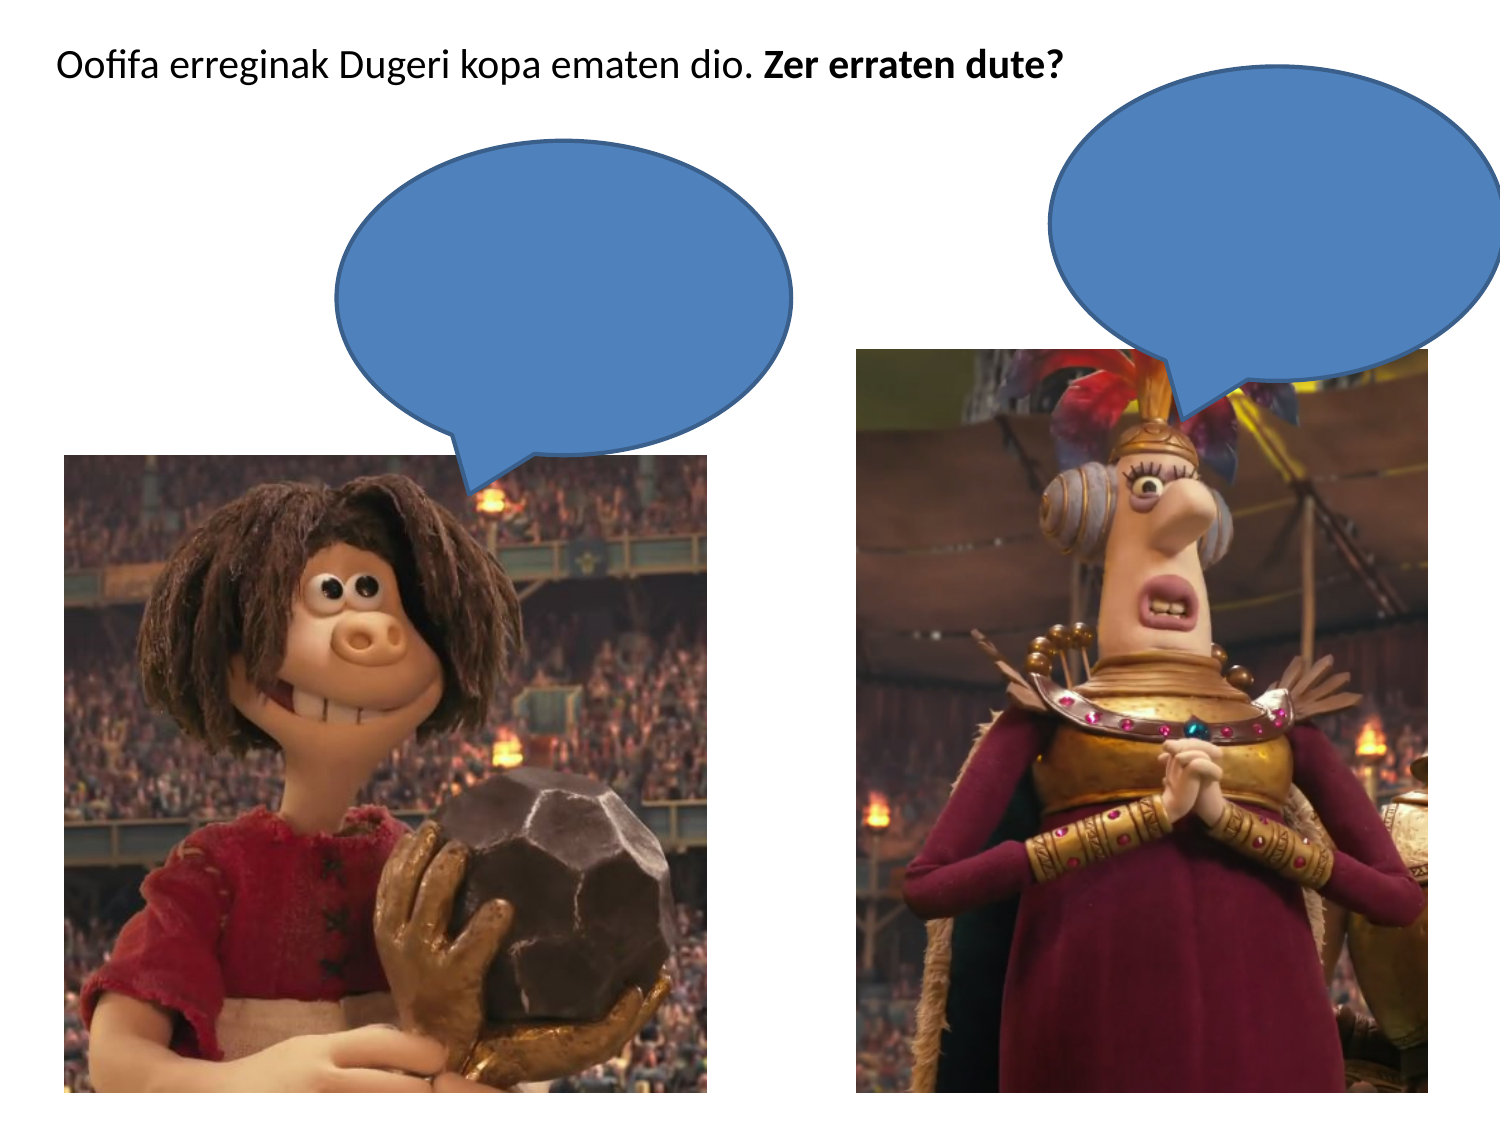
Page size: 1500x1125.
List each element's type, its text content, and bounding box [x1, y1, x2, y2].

text_box Oofifa erreginak Dugeri kopa ematen dio. Zer erraten dute? [41, 29, 1128, 95]
picture [856, 349, 1428, 1094]
text_box [1049, 66, 1500, 421]
text_box [336, 140, 792, 495]
picture [64, 455, 707, 1094]
